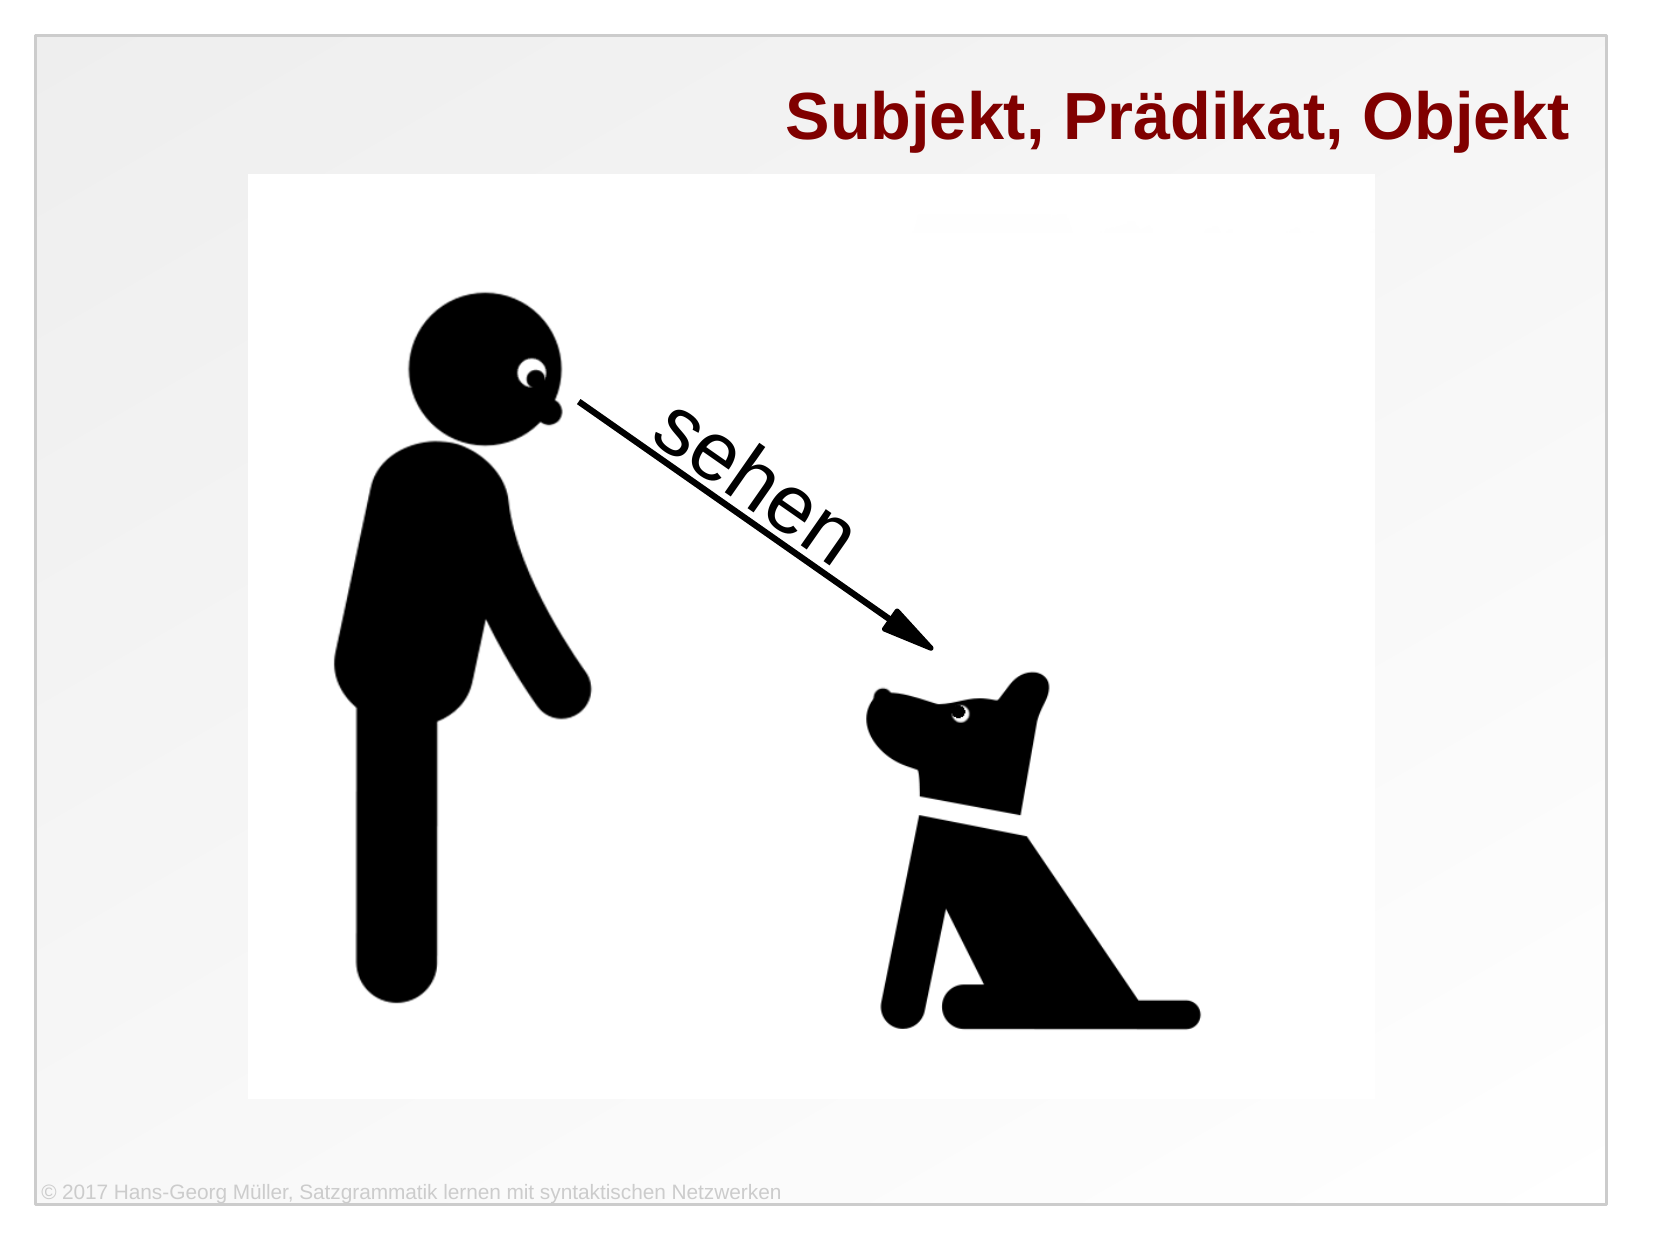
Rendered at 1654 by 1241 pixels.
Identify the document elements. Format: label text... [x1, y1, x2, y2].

picture [248, 174, 1375, 1099]
title Subjekt, Prädikat, Objekt [82, 67, 1571, 166]
